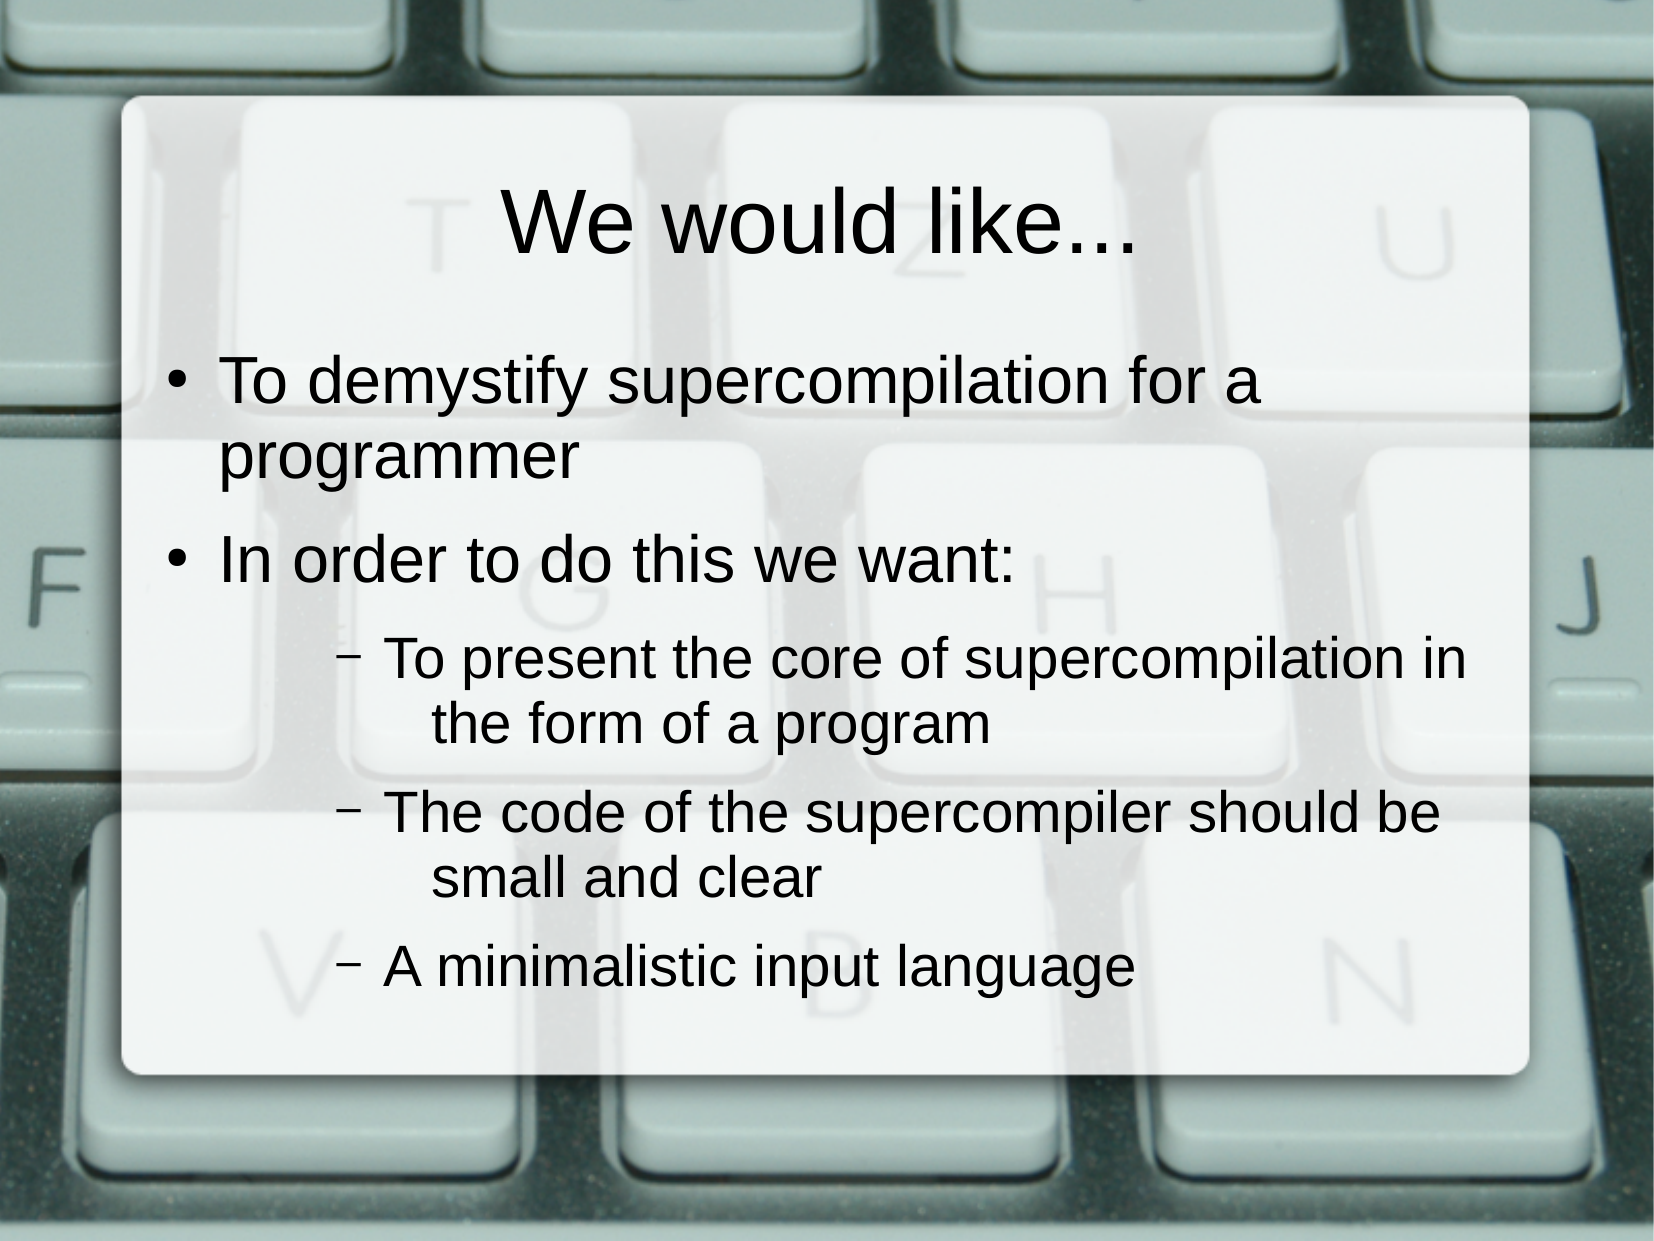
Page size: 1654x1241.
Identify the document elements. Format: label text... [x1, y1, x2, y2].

list To demystify supercompilation for a programmer In order to do this we want: To present the core of supercompilation in the form of a program The code of the supercompiler should be small and clear A minimalistic input language [147, 342, 1506, 1037]
title We would like... [135, 117, 1506, 325]
picture [0, 0, 1654, 1241]
